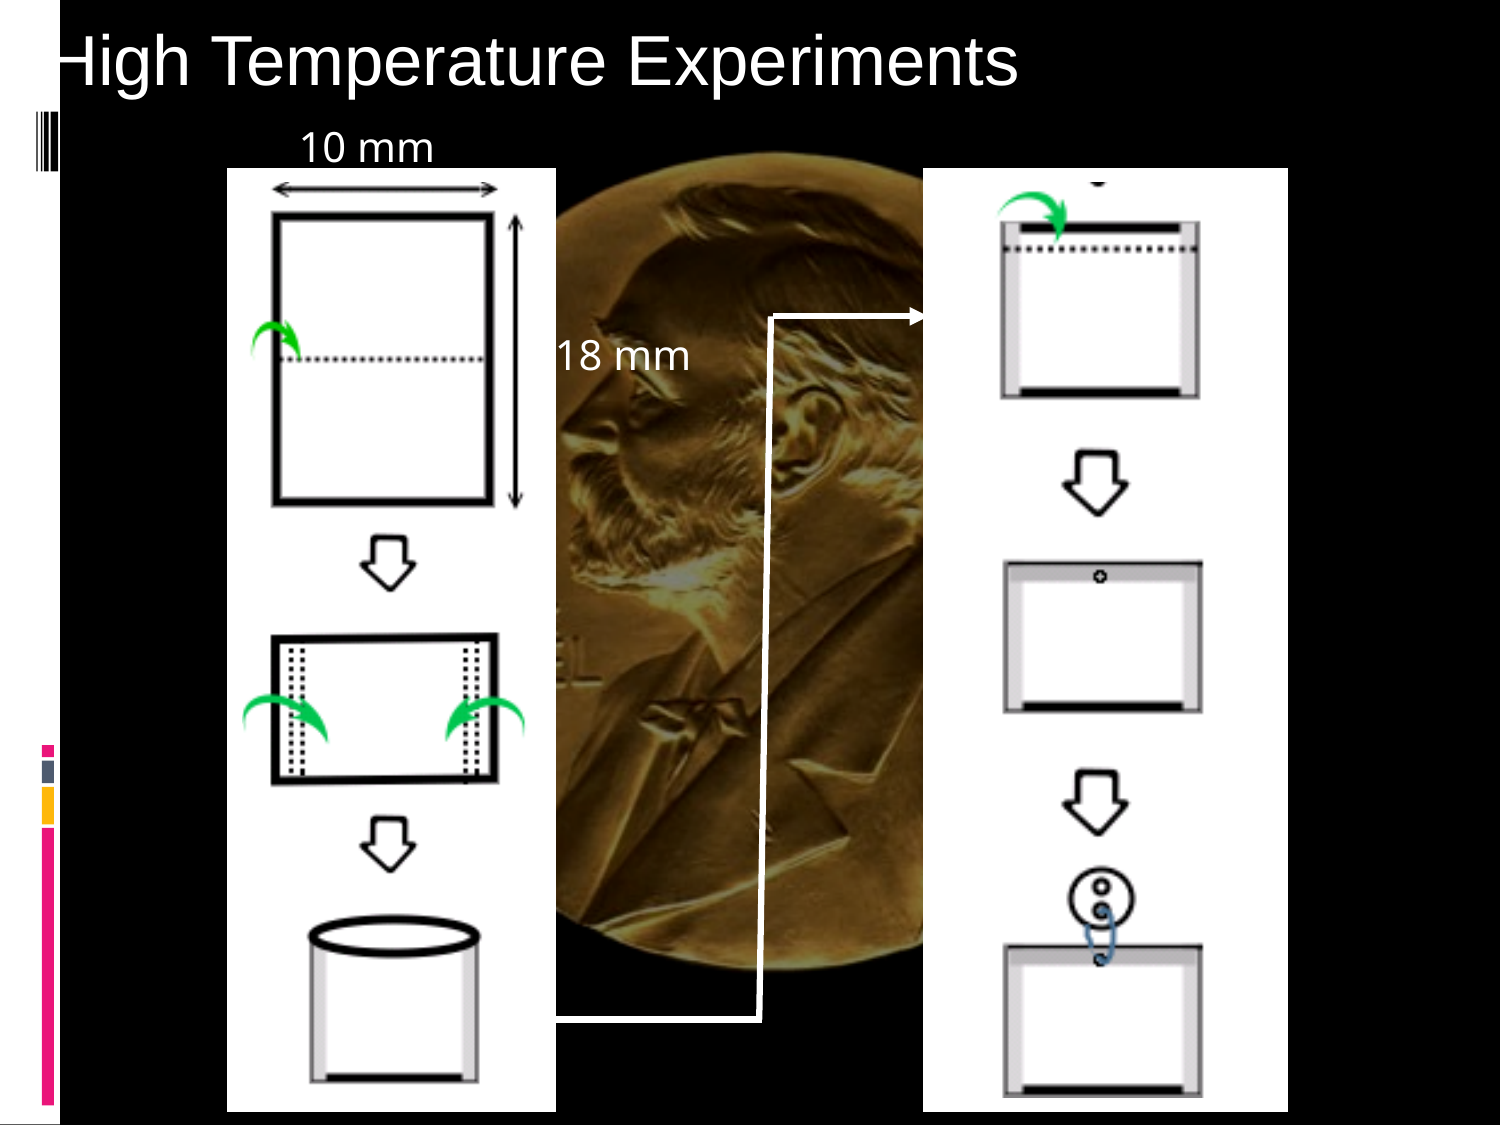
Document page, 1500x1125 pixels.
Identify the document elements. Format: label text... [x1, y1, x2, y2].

text_box High Temperature Experiments [32, 6, 1362, 107]
picture [242, 182, 541, 1098]
text_box 18 mm [540, 321, 718, 387]
picture [478, 149, 1189, 976]
text_box 10 mm [283, 113, 478, 178]
picture [764, 319, 923, 976]
picture [937, 182, 1273, 1098]
